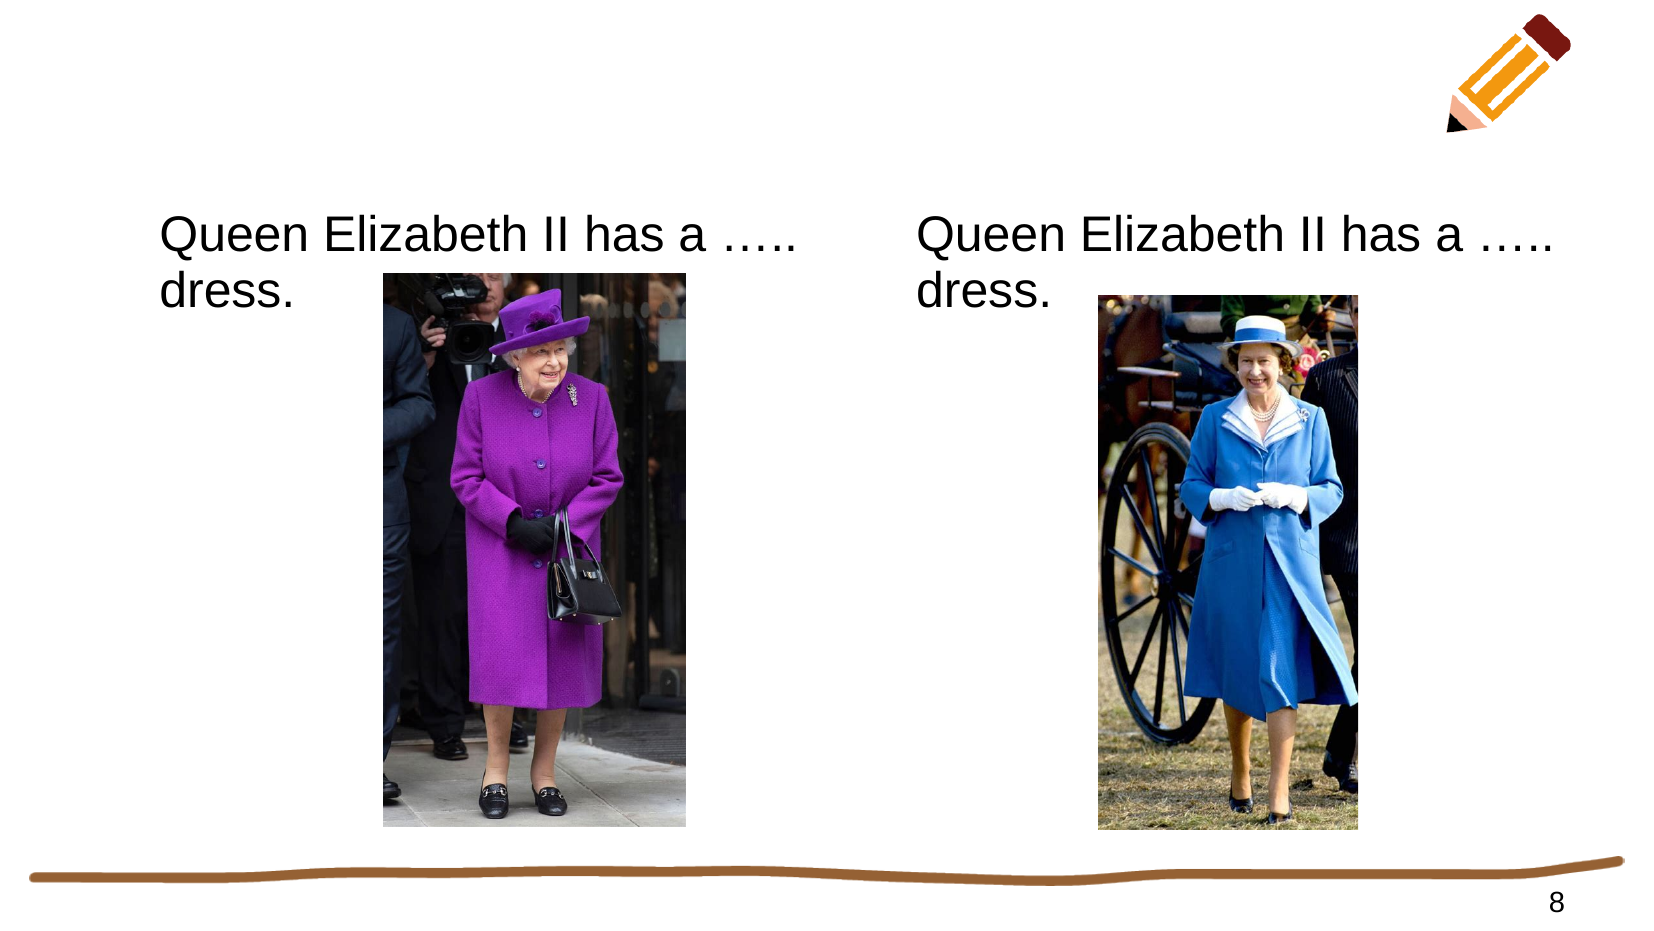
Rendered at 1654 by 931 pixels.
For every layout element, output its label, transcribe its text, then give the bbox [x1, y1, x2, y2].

picture [1098, 295, 1359, 830]
picture [1446, 14, 1571, 133]
list Queen Elizabeth II has a ….. dress. [845, 206, 1566, 857]
picture [29, 856, 1625, 886]
list Queen Elizabeth II has a ….. dress. [88, 206, 809, 857]
picture [383, 273, 686, 827]
